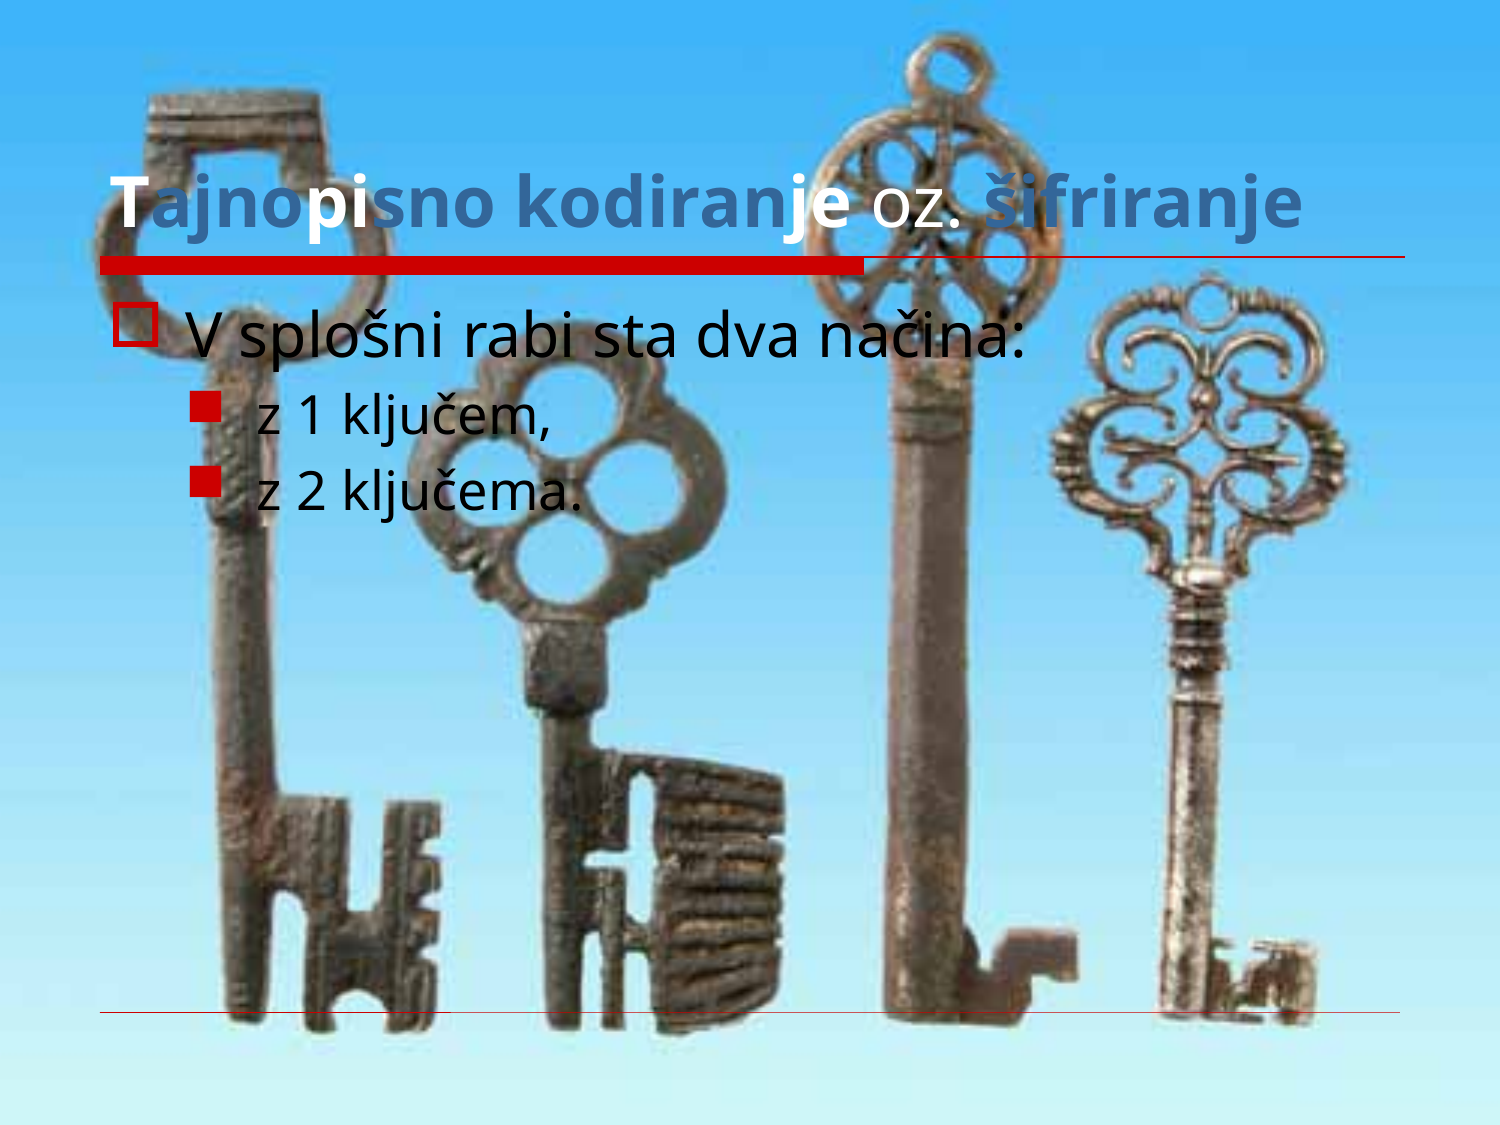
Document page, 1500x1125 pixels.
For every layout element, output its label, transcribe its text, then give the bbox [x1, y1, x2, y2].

list V splošni rabi sta dva načina: z 1 ključem, z 2 ključema. [92, 287, 1406, 988]
picture [0, 0, 1500, 1125]
title Tajnopisno kodiranje oz. šifriranje [94, 50, 1407, 250]
